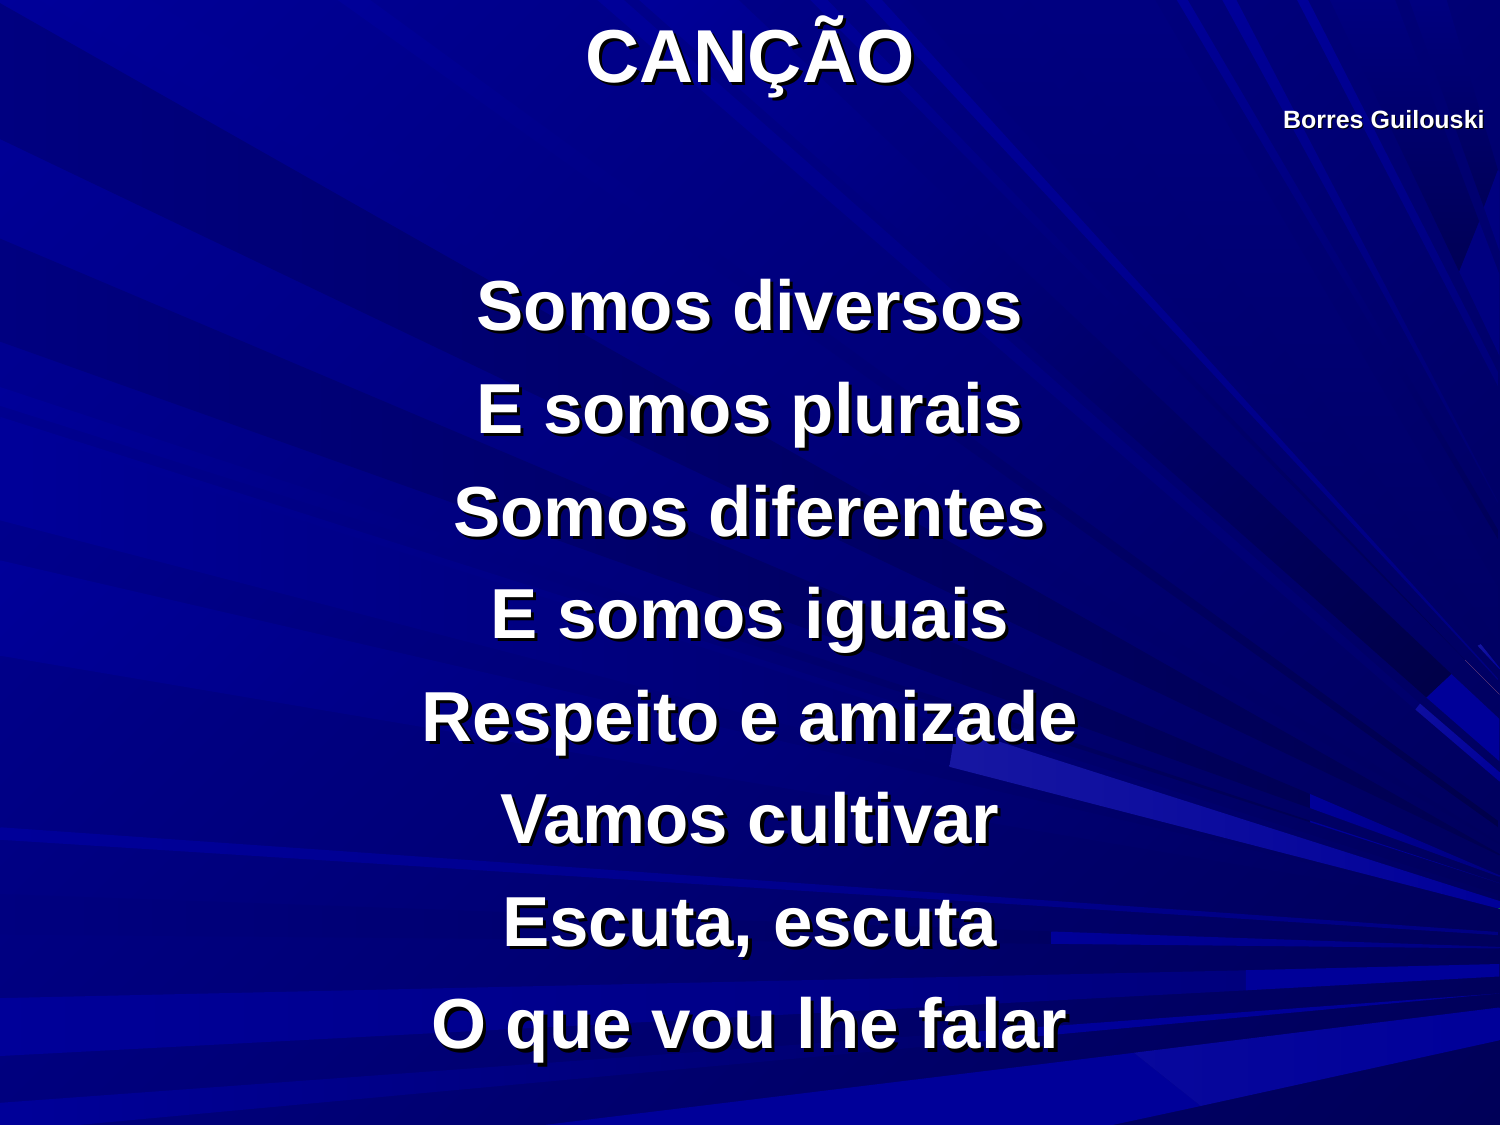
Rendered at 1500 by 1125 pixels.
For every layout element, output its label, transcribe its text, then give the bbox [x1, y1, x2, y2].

text_box CANÇÃO Borres Guilouski Somos diversos E somos plurais Somos diferentes E somos iguais Respeito e amizade Vamos cultivar Escuta, escuta O que vou lhe falar [0, 0, 1500, 1125]
